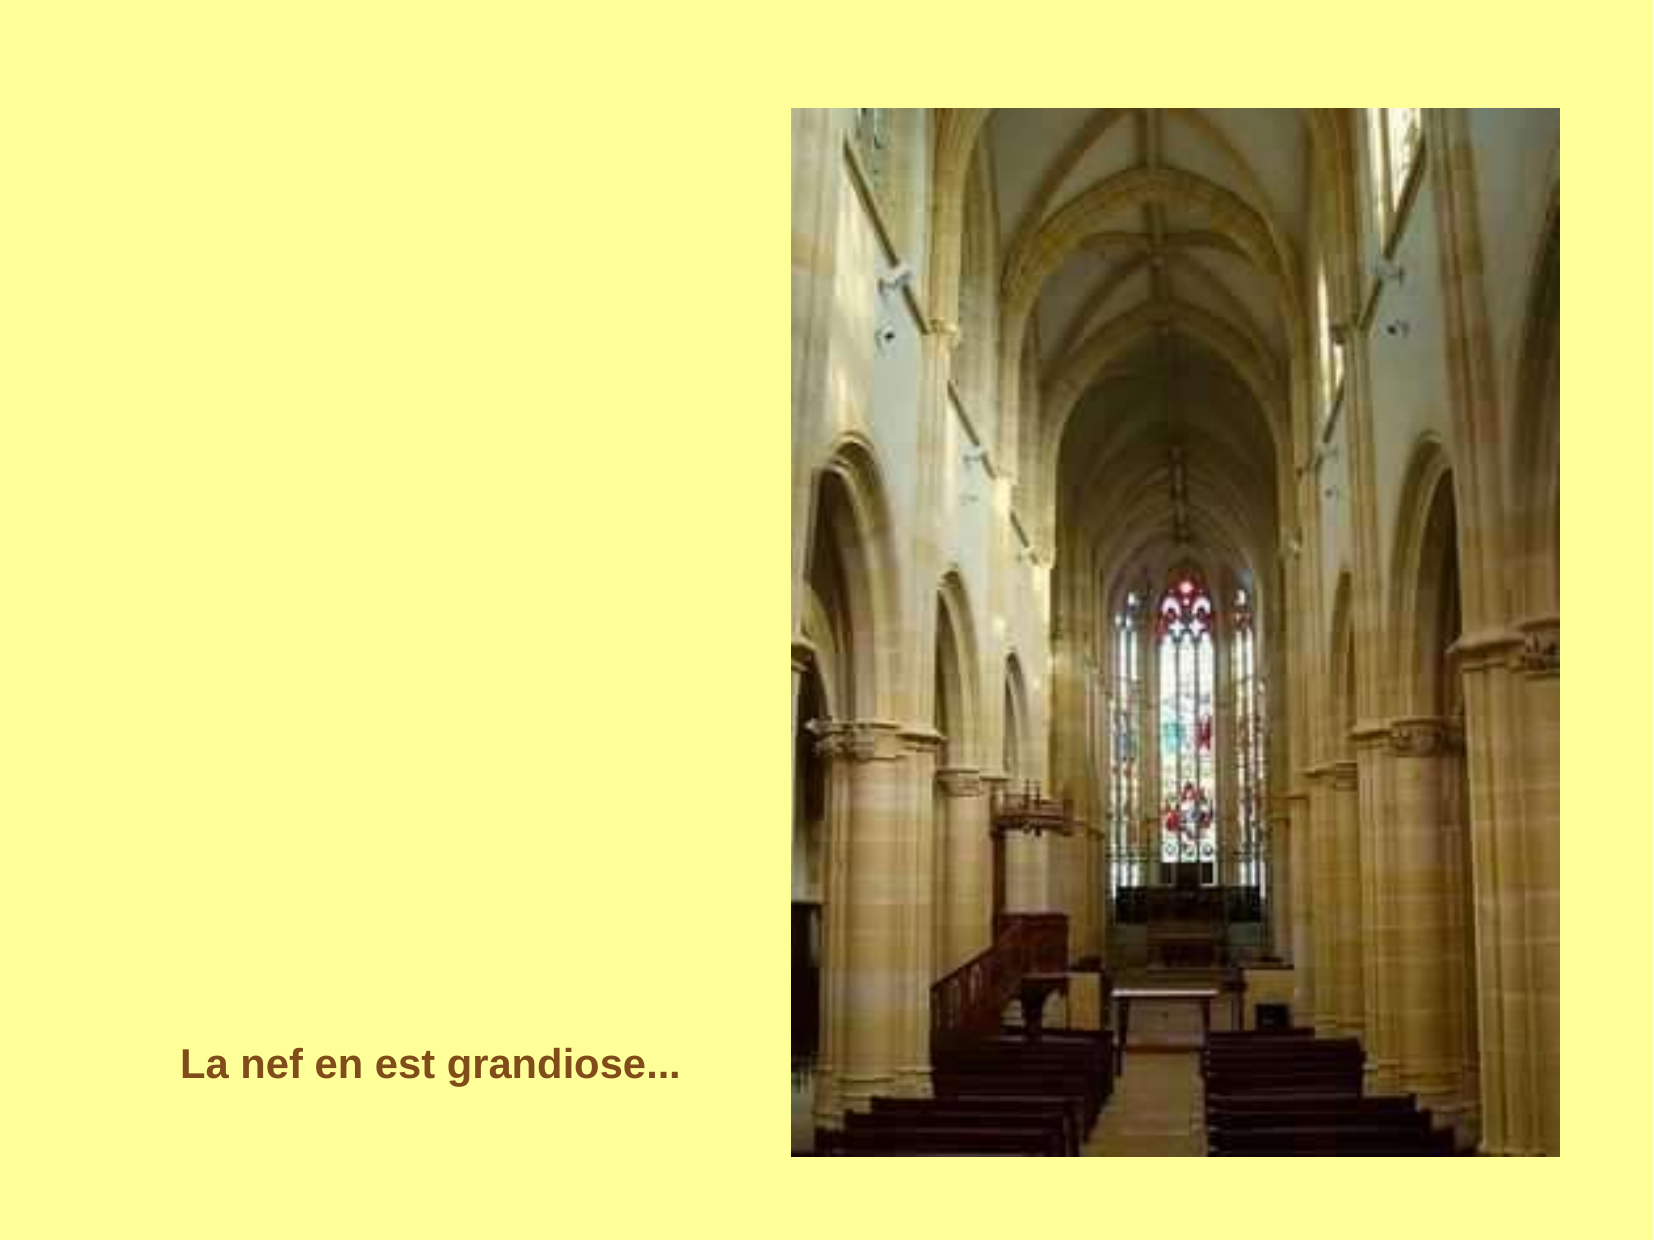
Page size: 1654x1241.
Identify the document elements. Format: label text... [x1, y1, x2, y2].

picture [791, 108, 1560, 1157]
text_box La nef en est grandiose... [165, 1033, 697, 1095]
